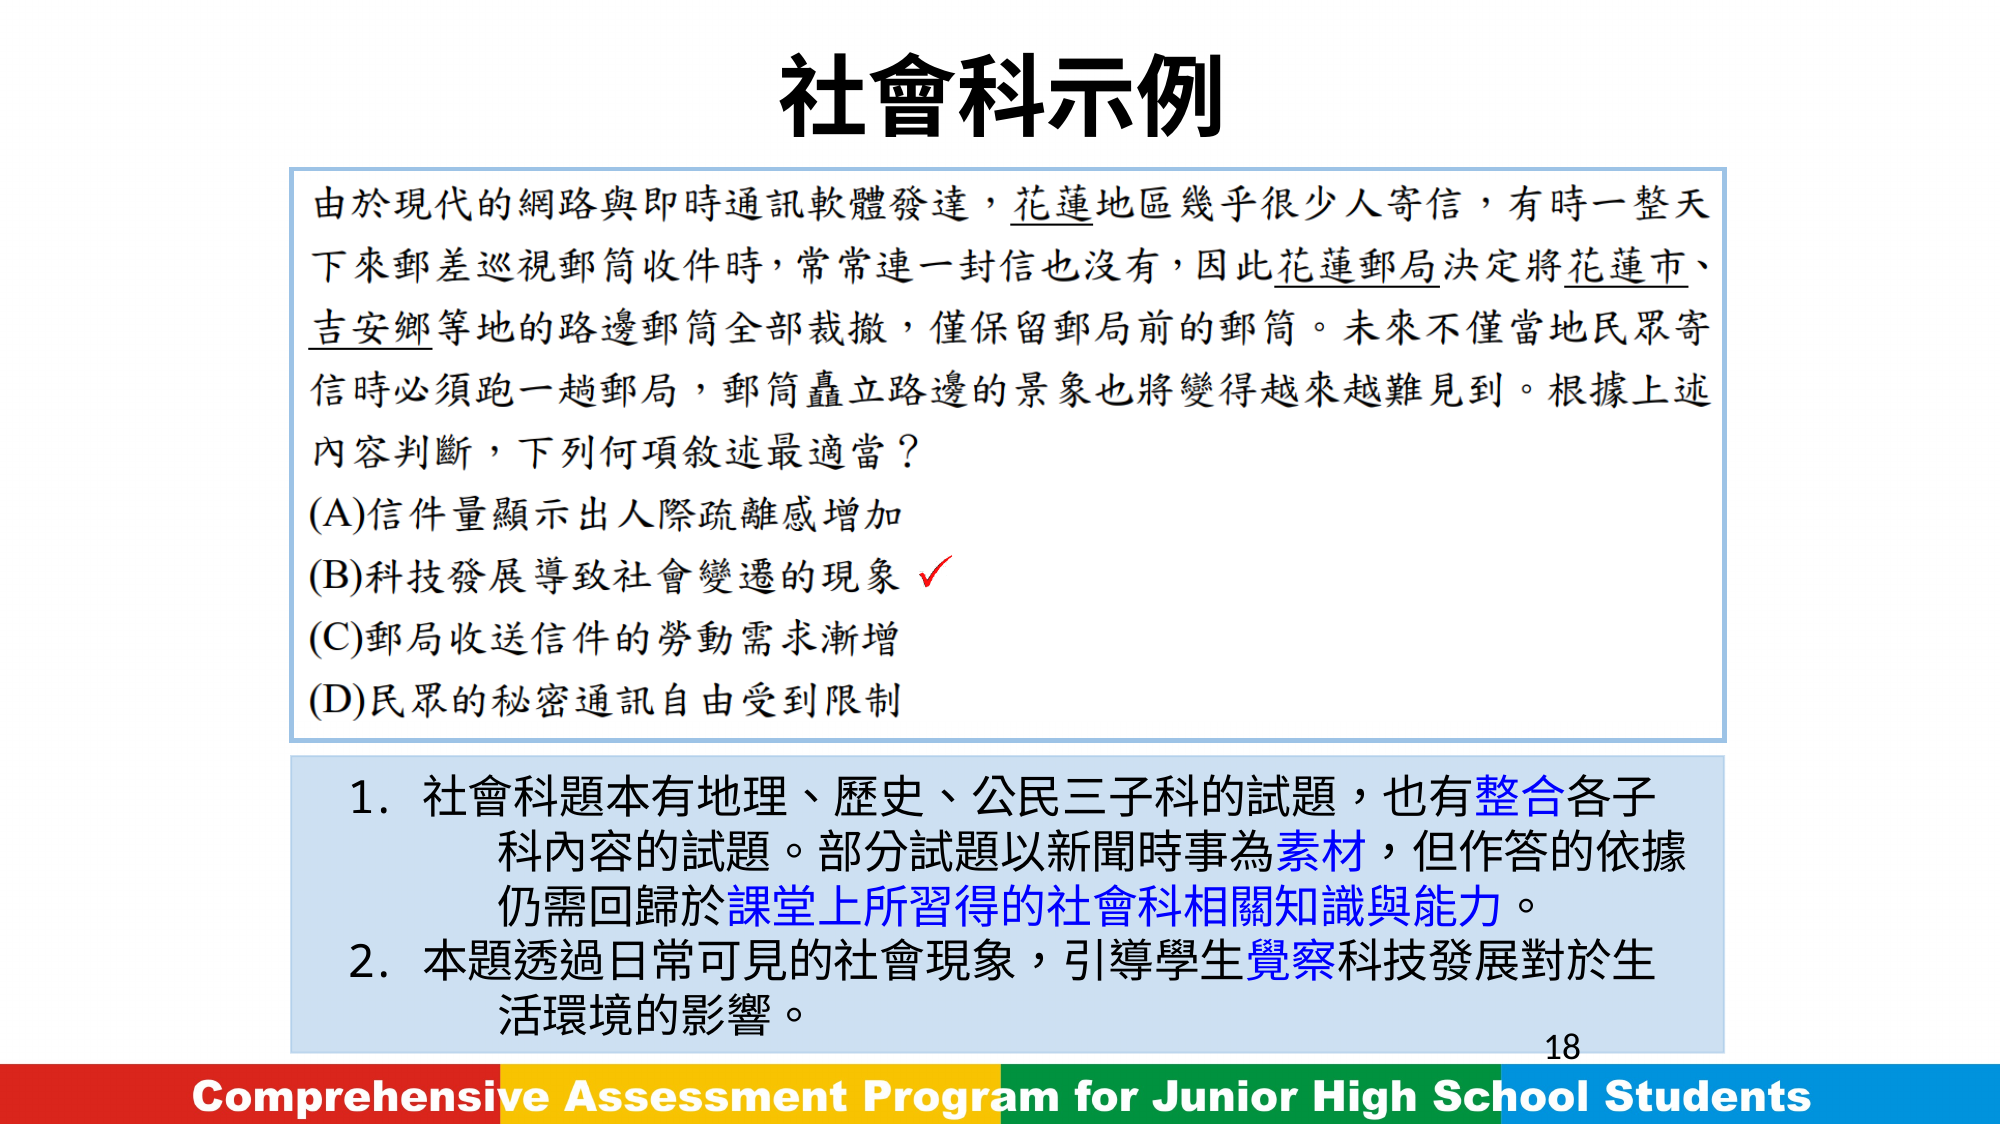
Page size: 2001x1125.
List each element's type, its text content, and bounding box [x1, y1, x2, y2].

text_box 18 [1528, 1014, 1995, 1075]
picture [917, 554, 953, 589]
text_box 社會科題本有地理、歷史、公民三子科的試題，也有整合各子科內容的試題。部分試題以新聞時事為素材，但作答的依據仍需回歸於課堂上所習得的社會科相關知識與能力。 本題透過日常可見的社會現象，引導學生覺察科技發展對於生活環境的影響。 [291, 760, 1704, 1050]
title 社會科示例 [326, 0, 1677, 167]
text_box [291, 756, 1724, 1014]
list [291, 168, 1725, 741]
